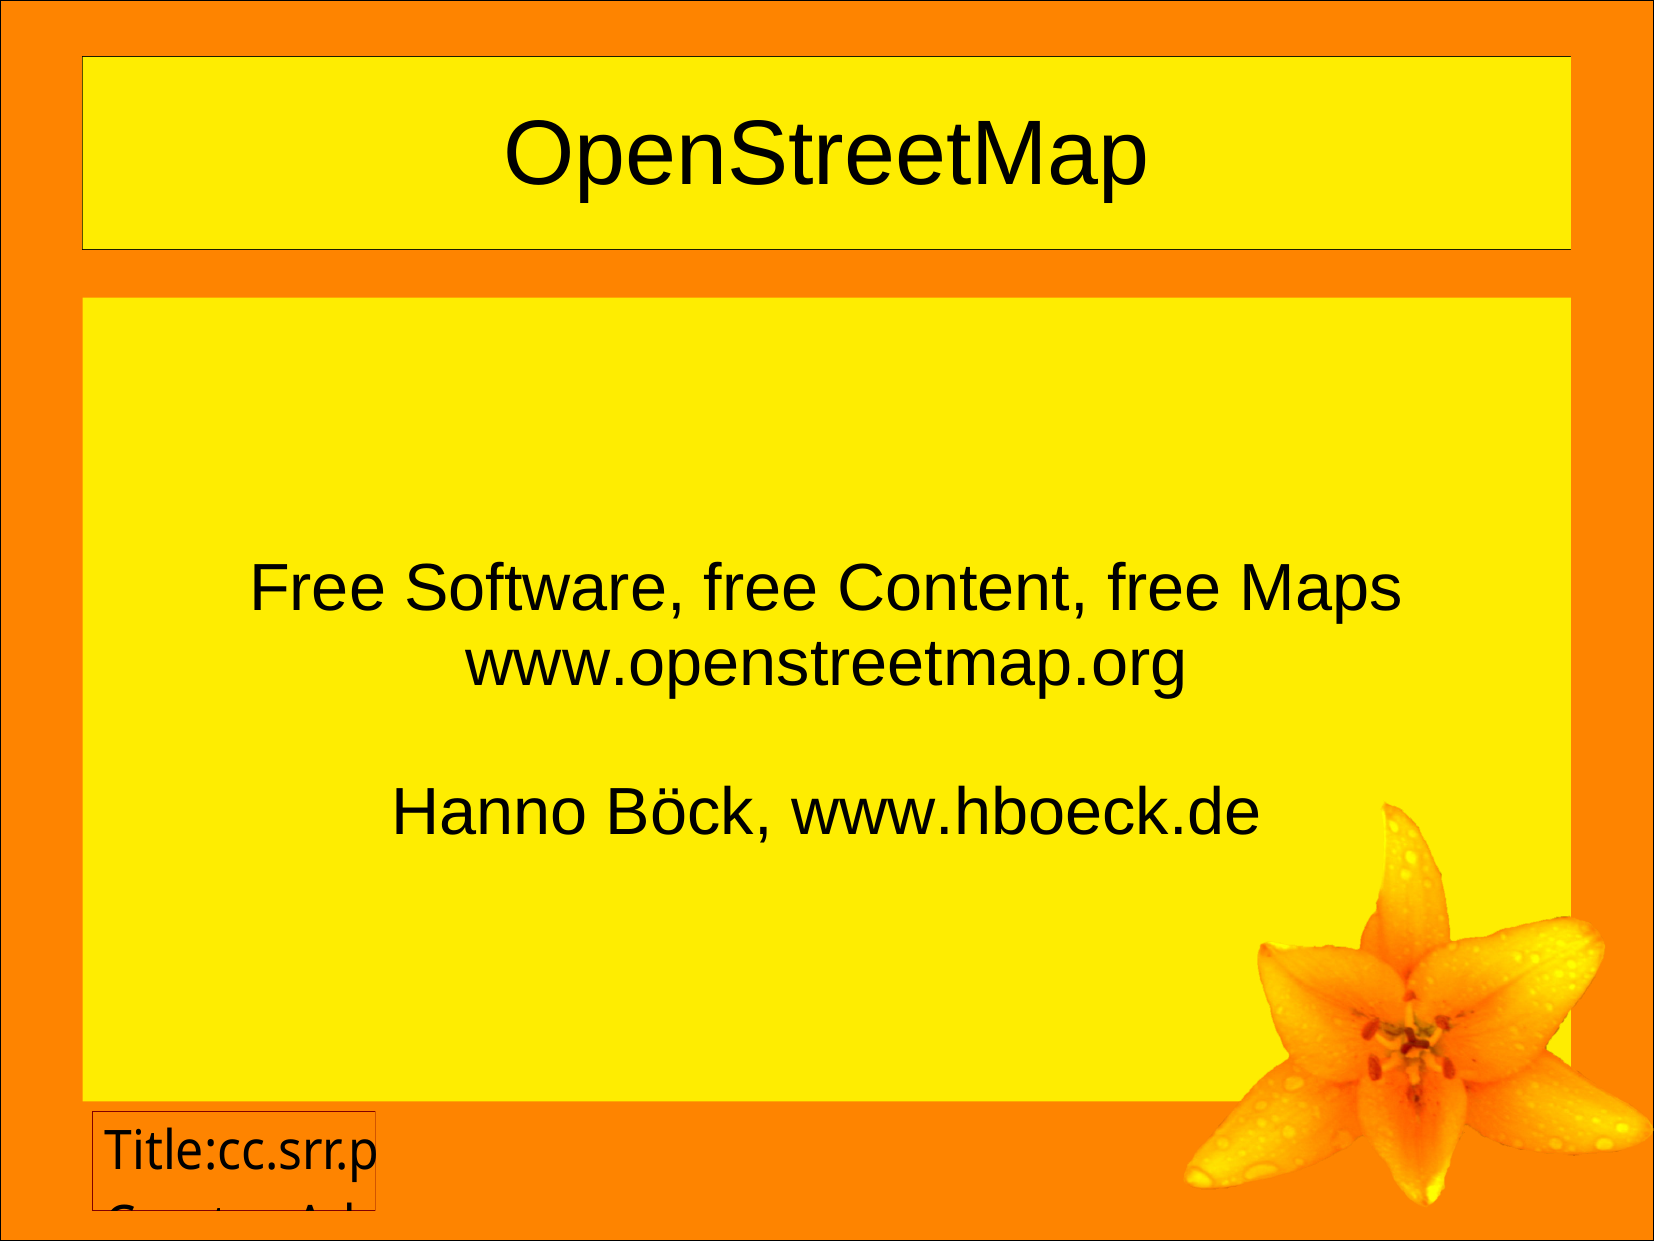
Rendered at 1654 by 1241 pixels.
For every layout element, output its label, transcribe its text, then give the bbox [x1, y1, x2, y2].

subtitle Free Software, free Content, free Maps www.openstreetmap.org Hanno Böck, www.hboeck.de [82, 297, 1571, 1102]
picture [88, 1108, 376, 1211]
picture [1181, 767, 1654, 1241]
title OpenStreetMap [82, 56, 1571, 250]
text_box [0, 0, 1654, 1241]
